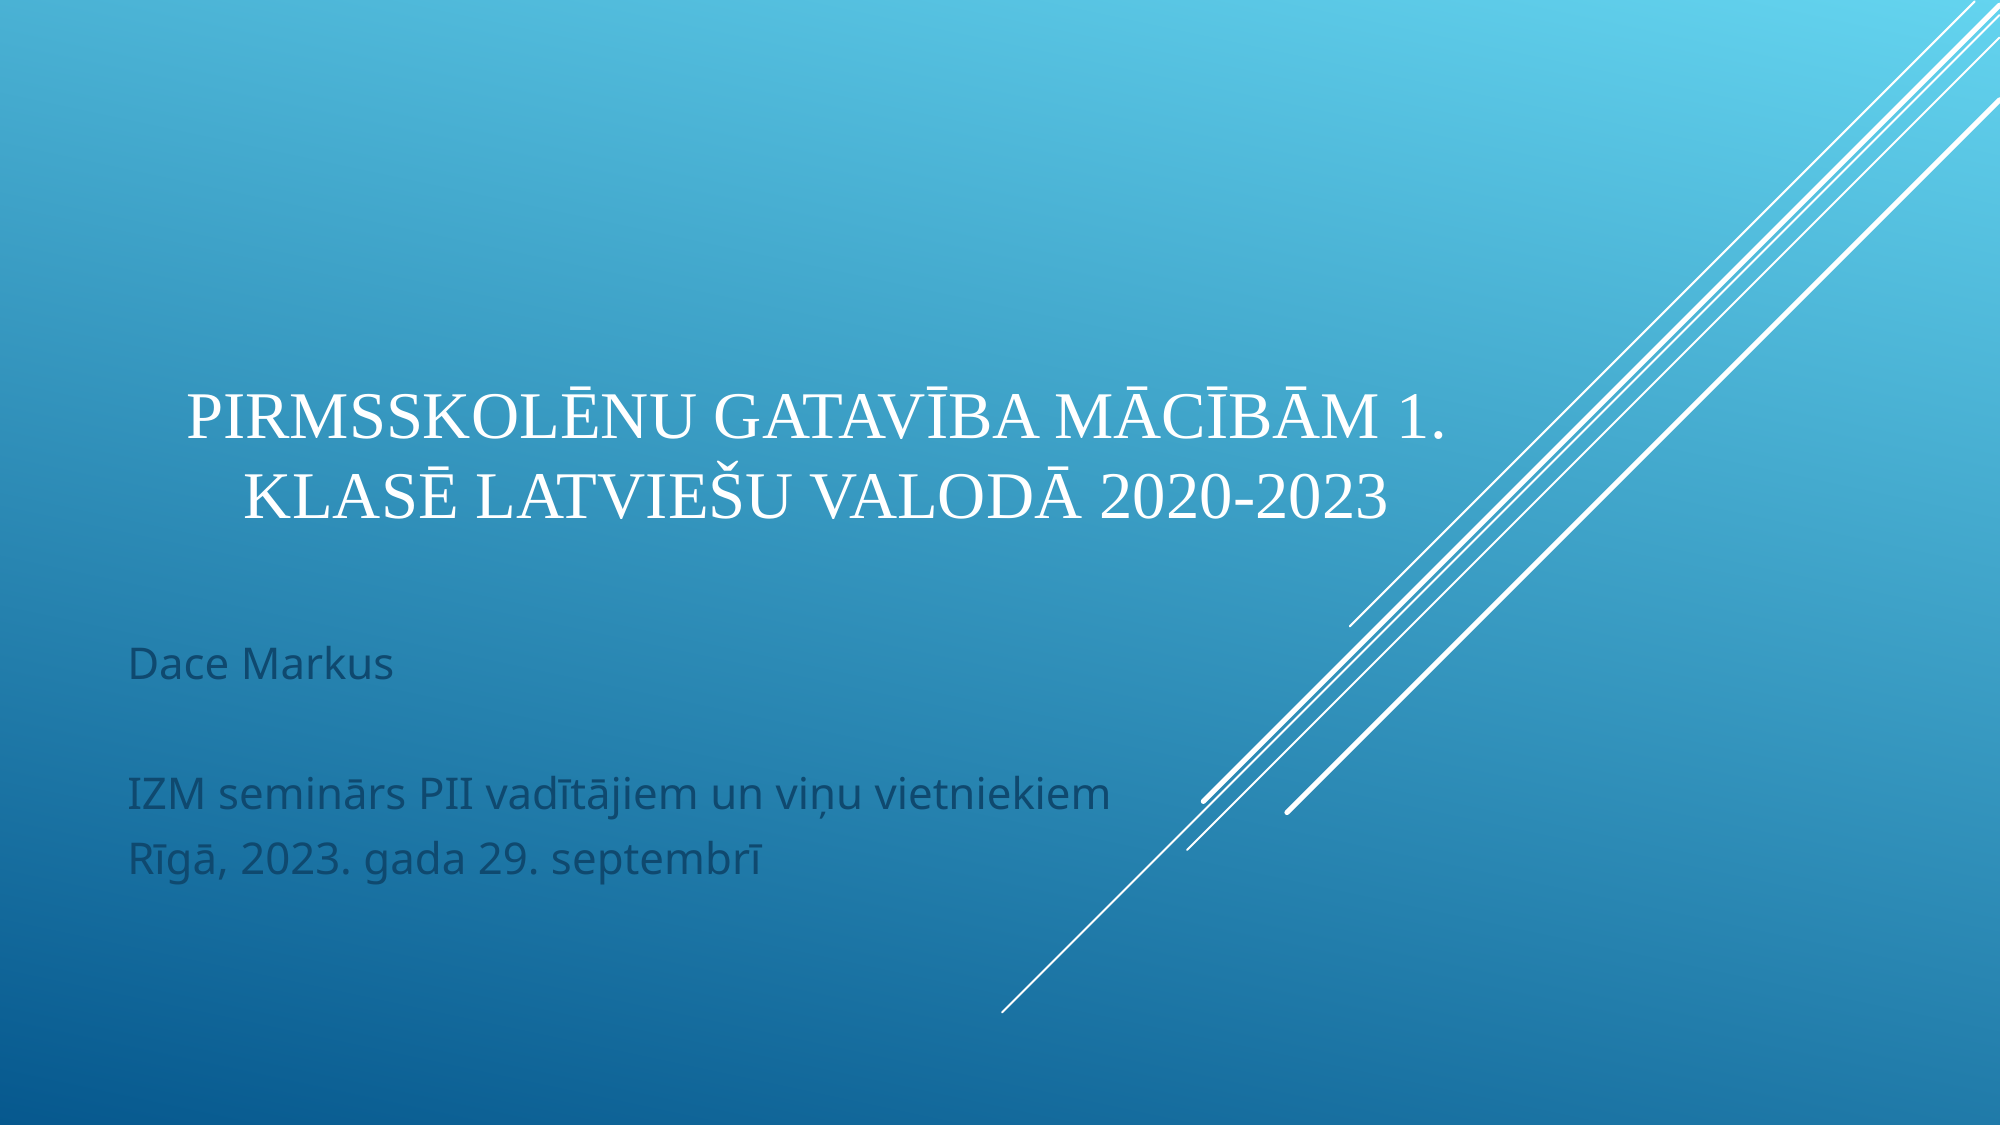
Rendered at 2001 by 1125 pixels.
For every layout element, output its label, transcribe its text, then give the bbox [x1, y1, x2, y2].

title Pirmsskolēnu gatavība mācībām 1. klasē latviešu valodā 2020-2023 [160, 90, 1474, 540]
subtitle Dace Markus IZM seminārs PII vadītājiem un viņu vietniekiem Rīgā, 2023. gada 29. septembrī [112, 628, 1163, 951]
